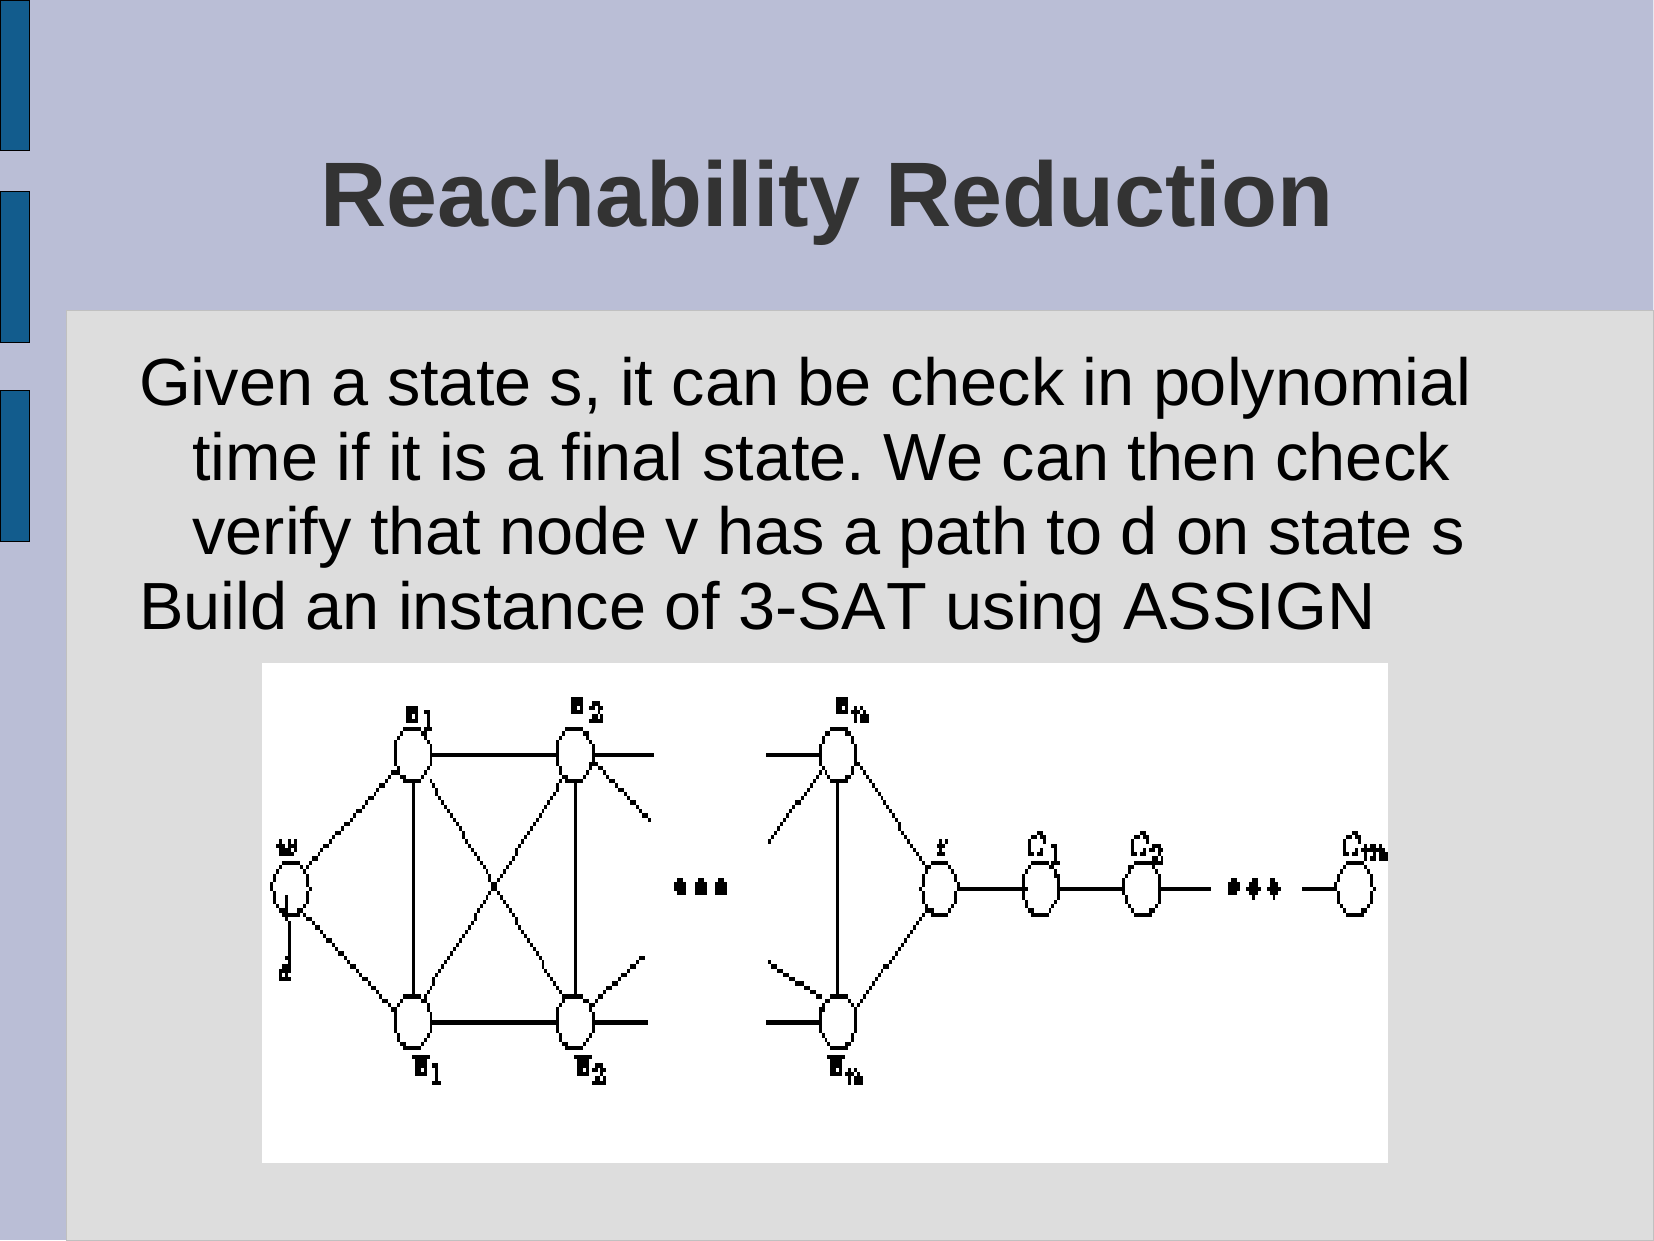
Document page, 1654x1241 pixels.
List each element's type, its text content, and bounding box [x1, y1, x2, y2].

title Reachability Reduction [121, 91, 1534, 299]
picture [262, 663, 1388, 1163]
list Given a state s, it can be check in polynomial time if it is a final state. We can then check verify that node v has a path to d on state s Build an instance of 3-SAT using ASSIGN [121, 344, 1534, 1127]
